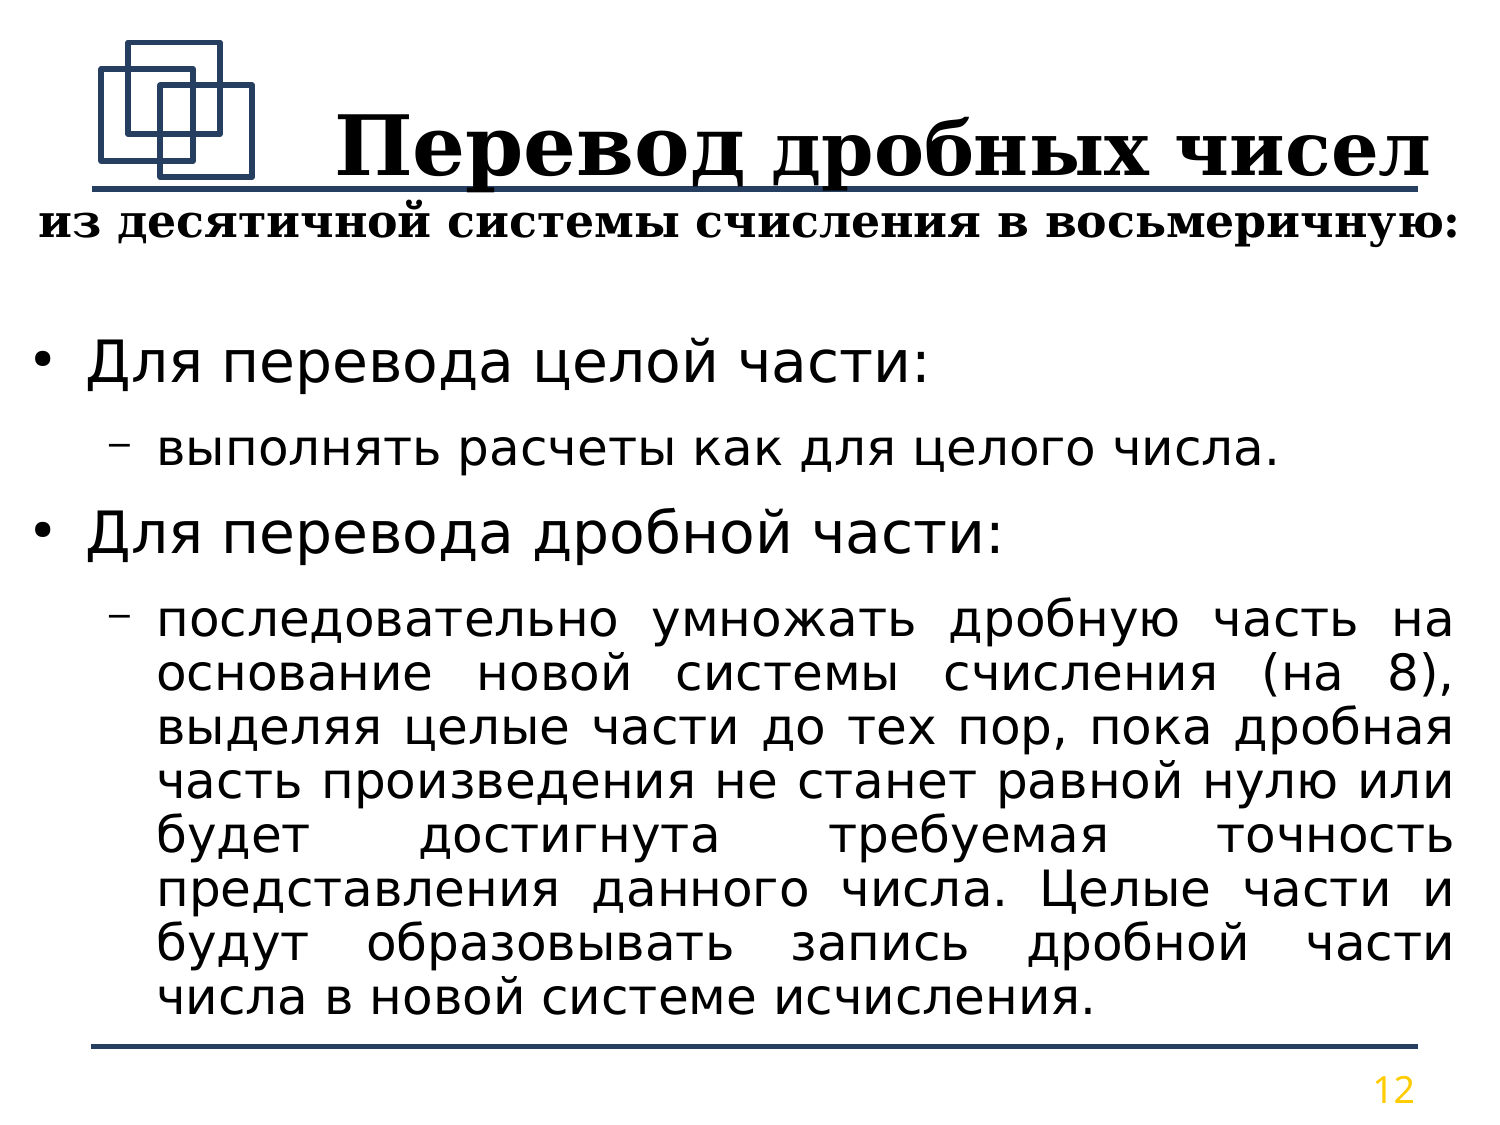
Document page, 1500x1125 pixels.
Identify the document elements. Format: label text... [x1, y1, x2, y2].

title Перевод дробных чисел из десятичной системы счисления в восьмеричную: [0, 49, 1477, 290]
text_box Для перевода целой части: выполнять расчеты как для целого числа. Для перевода дробной части: последовательно умножать дробную часть на основание новой системы счисления (на 8), выделяя целые части до тех пор, пока дробная часть произведения не станет равной нулю или будет достигнута требуемая точность представления данного числа. Целые части и будут образовывать запись дробной части числа в новой системе исчисления. [0, 324, 1471, 1125]
